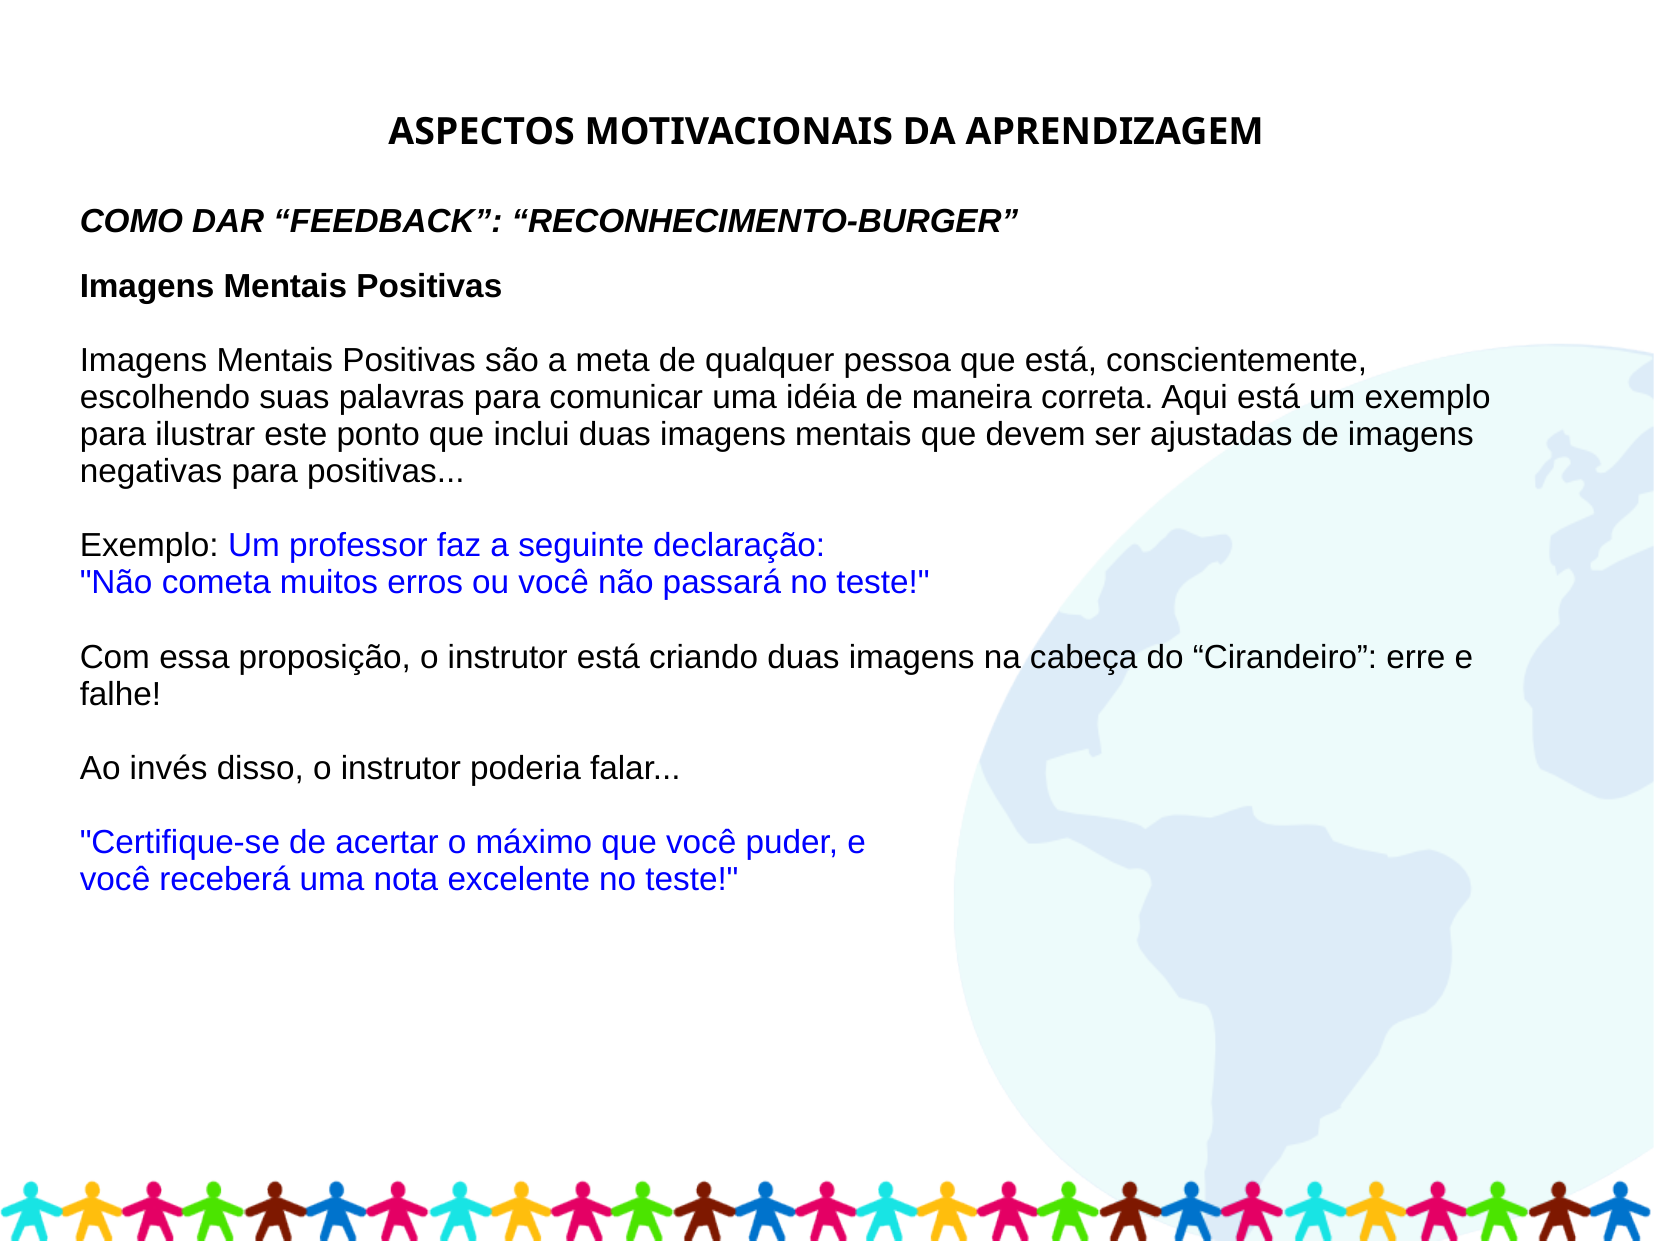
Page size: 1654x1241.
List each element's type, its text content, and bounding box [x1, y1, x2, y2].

title ASPECTOS MOTIVACIONAIS DA APRENDIZAGEM [81, 90, 1571, 172]
text_box COMO DAR “FEEDBACK”: “RECONHECIMENTO-BURGER” [65, 195, 1563, 260]
picture [0, 0, 1654, 1241]
text_box Imagens Mentais Positivas Imagens Mentais Positivas são a meta de qualquer pessoa que está, conscientemente, escolhendo suas palavras para comunicar uma idéia de maneira correta. Aqui está um exemplo para ilustrar este ponto que inclui duas imagens mentais que devem ser ajustadas de imagens negativas para positivas... Exemplo: Um professor faz a seguinte declaração: "Não cometa muitos erros ou você não passará no teste!" Com essa proposição, o instrutor está criando duas imagens na cabeça do “Cirandeiro”: erre e falhe! Ao invés disso, o instrutor poderia falar... "Certifique-se de acertar o máximo que você puder, e você receberá uma nota excelente no teste!" [65, 260, 1563, 1025]
